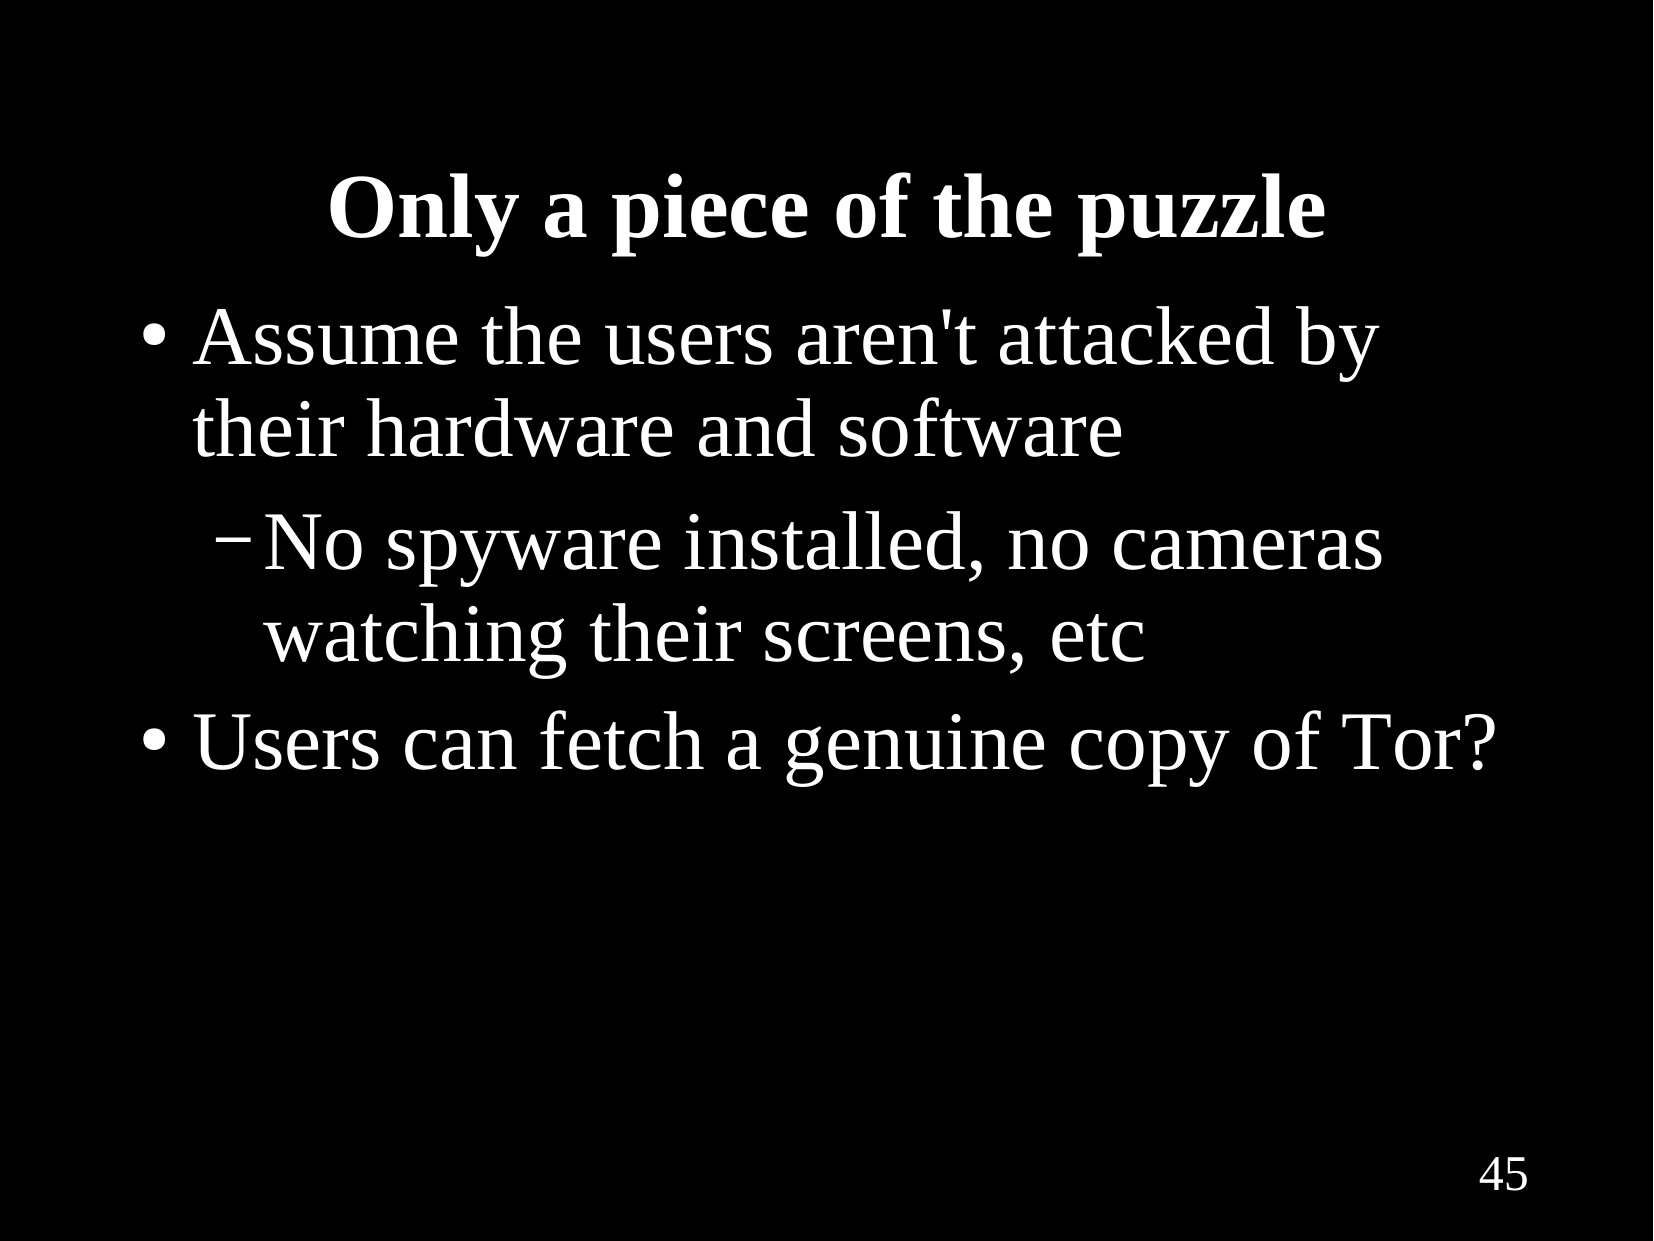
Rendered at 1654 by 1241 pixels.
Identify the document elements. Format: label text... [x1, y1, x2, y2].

list Assume the users aren't attacked by their hardware and software No spyware installed, no cameras watching their screens, etc Users can fetch a genuine copy of Tor? [121, 289, 1534, 1072]
title Only a piece of the puzzle [121, 103, 1534, 289]
